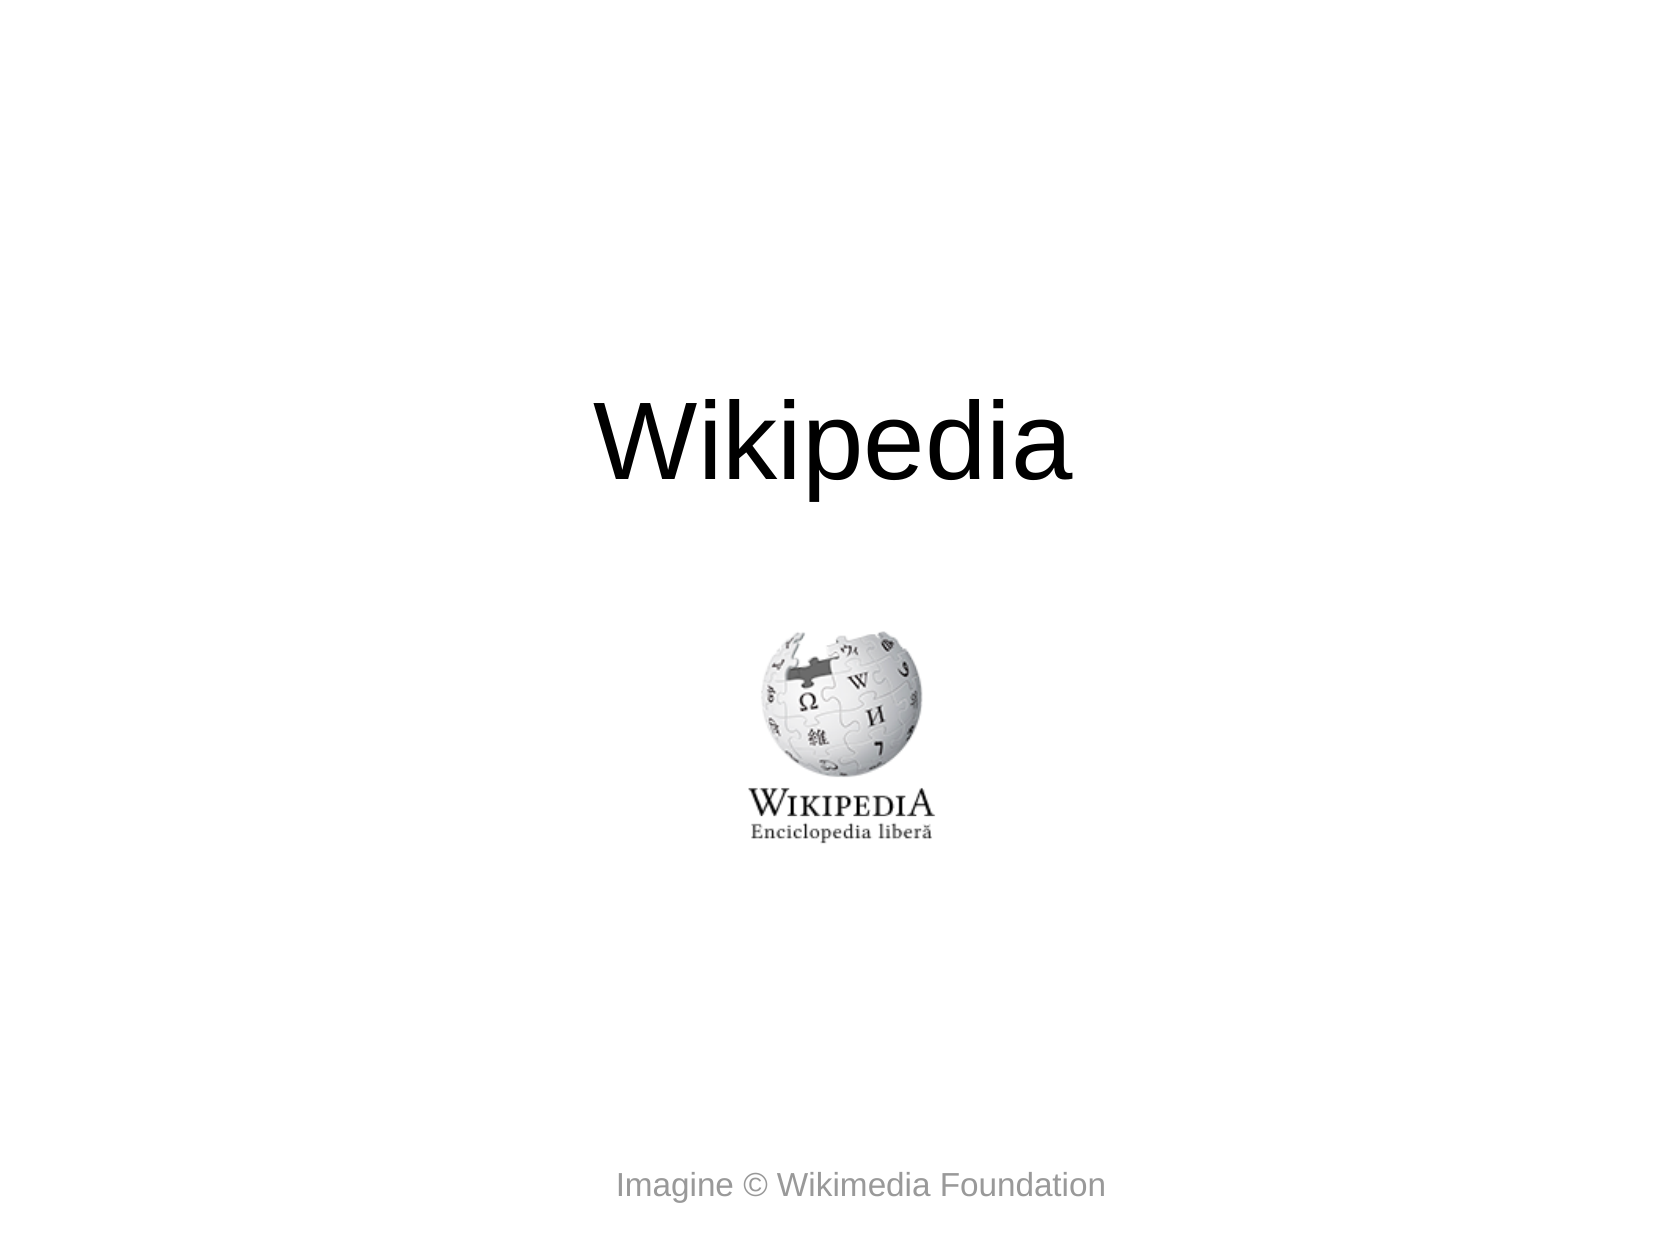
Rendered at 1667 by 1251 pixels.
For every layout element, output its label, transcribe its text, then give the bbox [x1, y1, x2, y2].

text_box Wikipedia [407, 311, 1260, 506]
picture [736, 608, 948, 851]
text_box Imagine © Wikimedia Foundation [601, 1155, 1123, 1211]
